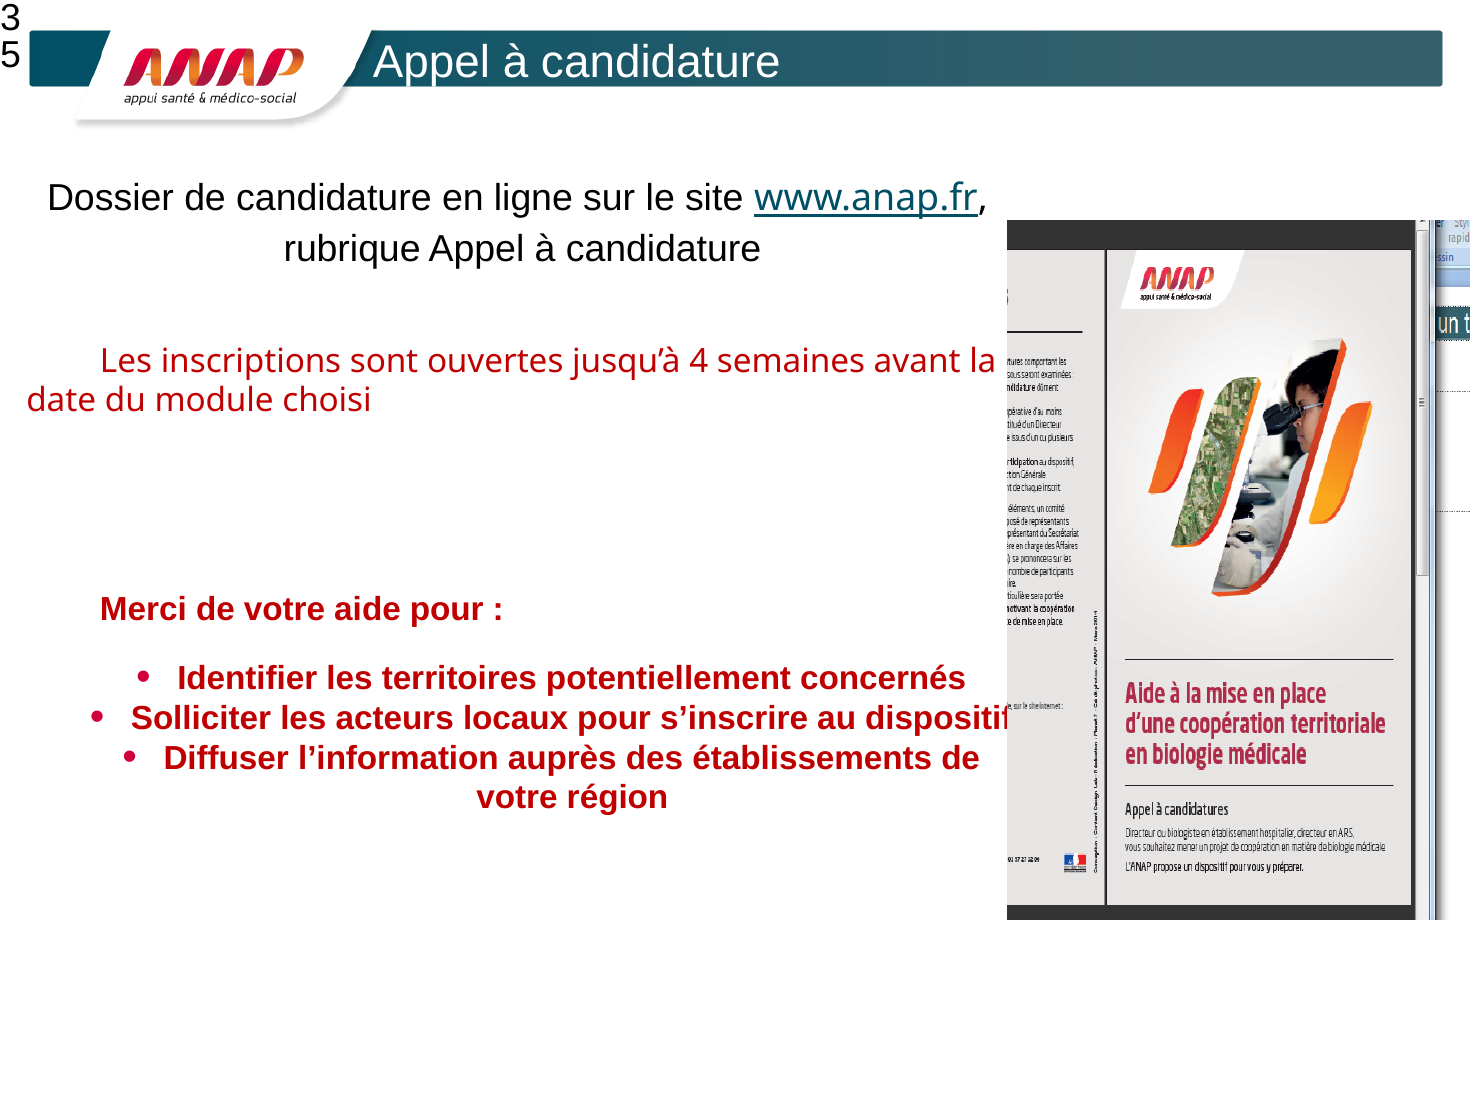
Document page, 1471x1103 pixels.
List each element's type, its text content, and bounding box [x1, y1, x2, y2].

picture [1007, 220, 1471, 920]
list Dossier de candidature en ligne sur le site www.anap.fr, rubrique Appel à candidature Les inscriptions sont ouvertes jusqu’à 4 semaines avant la date du module choisi Merci de votre aide pour : Identifier les territoires potentiellement concernés Solliciter les acteurs locaux pour s’inscrire au dispositif Diffuser l’information auprès des établissements de votre région [26, 173, 1019, 1001]
title Appel à candidature [372, 31, 1442, 216]
picture [0, 0, 1471, 155]
